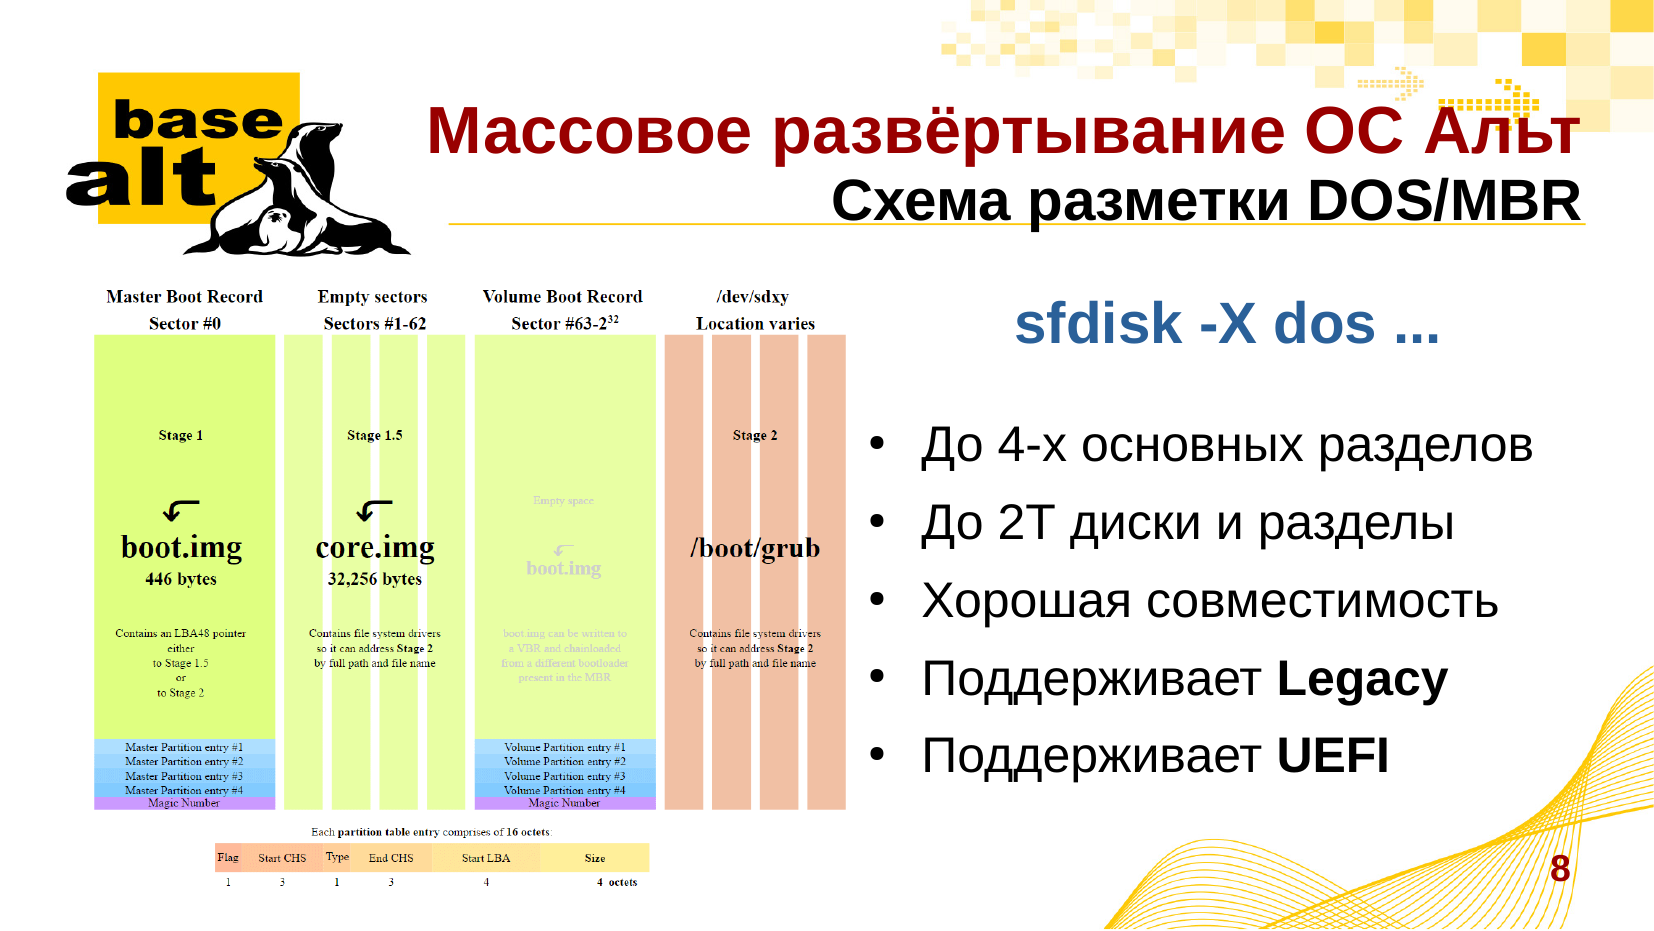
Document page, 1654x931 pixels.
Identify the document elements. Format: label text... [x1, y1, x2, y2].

list До 4-х основных разделов До 2Т диски и разделы Хорошая совместимость Поддерживает Legacy Поддерживает UEFI [850, 416, 1654, 827]
picture [0, 0, 1654, 931]
title Массовое развёртывание ОС Альт Схема разметки DOS/MBR [372, 81, 1583, 245]
text_box sfdisk -X dos ... [933, 283, 1524, 378]
